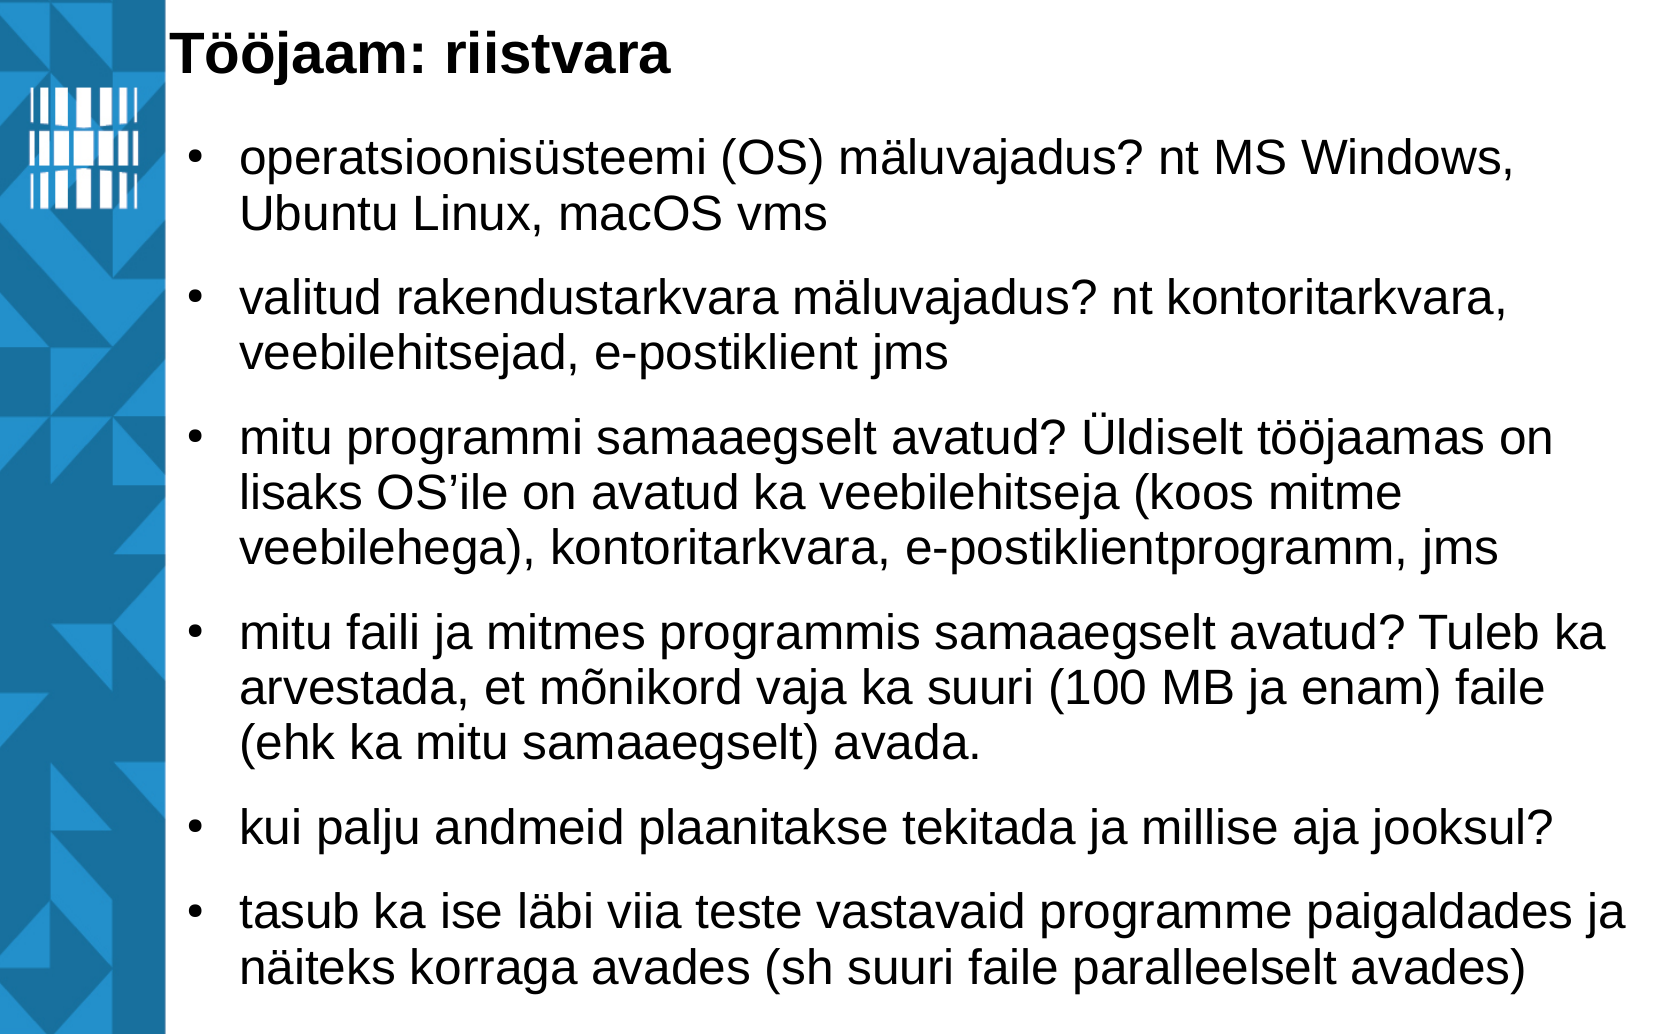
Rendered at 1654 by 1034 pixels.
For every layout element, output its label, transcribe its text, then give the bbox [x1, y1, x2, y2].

title Tööjaam: riistvara [169, 11, 1571, 95]
list operatsioonisüsteemi (OS) mäluvajadus? nt MS Windows, Ubuntu Linux, macOS vms valitud rakendustarkvara mäluvajadus? nt kontoritarkvara, veebilehitsejad, e-postiklient jms mitu programmi samaaegselt avatud? Üldiselt tööjaamas on lisaks OS’ile on avatud ka veebilehitseja (koos mitme veebilehega), kontoritarkvara, e-postiklientprogramm, jms mitu faili ja mitmes programmis samaaegselt avatud? Tuleb ka arvestada, et mõnikord vaja ka suuri (100 MB ja enam) faile (ehk ka mitu samaaegselt) avada. kui palju andmeid plaanitakse tekitada ja millise aja jooksul? tasub ka ise läbi viia teste vastavaid programme paigaldades ja näiteks korraga avades (sh suuri faile paralleelselt avades) [169, 129, 1630, 997]
